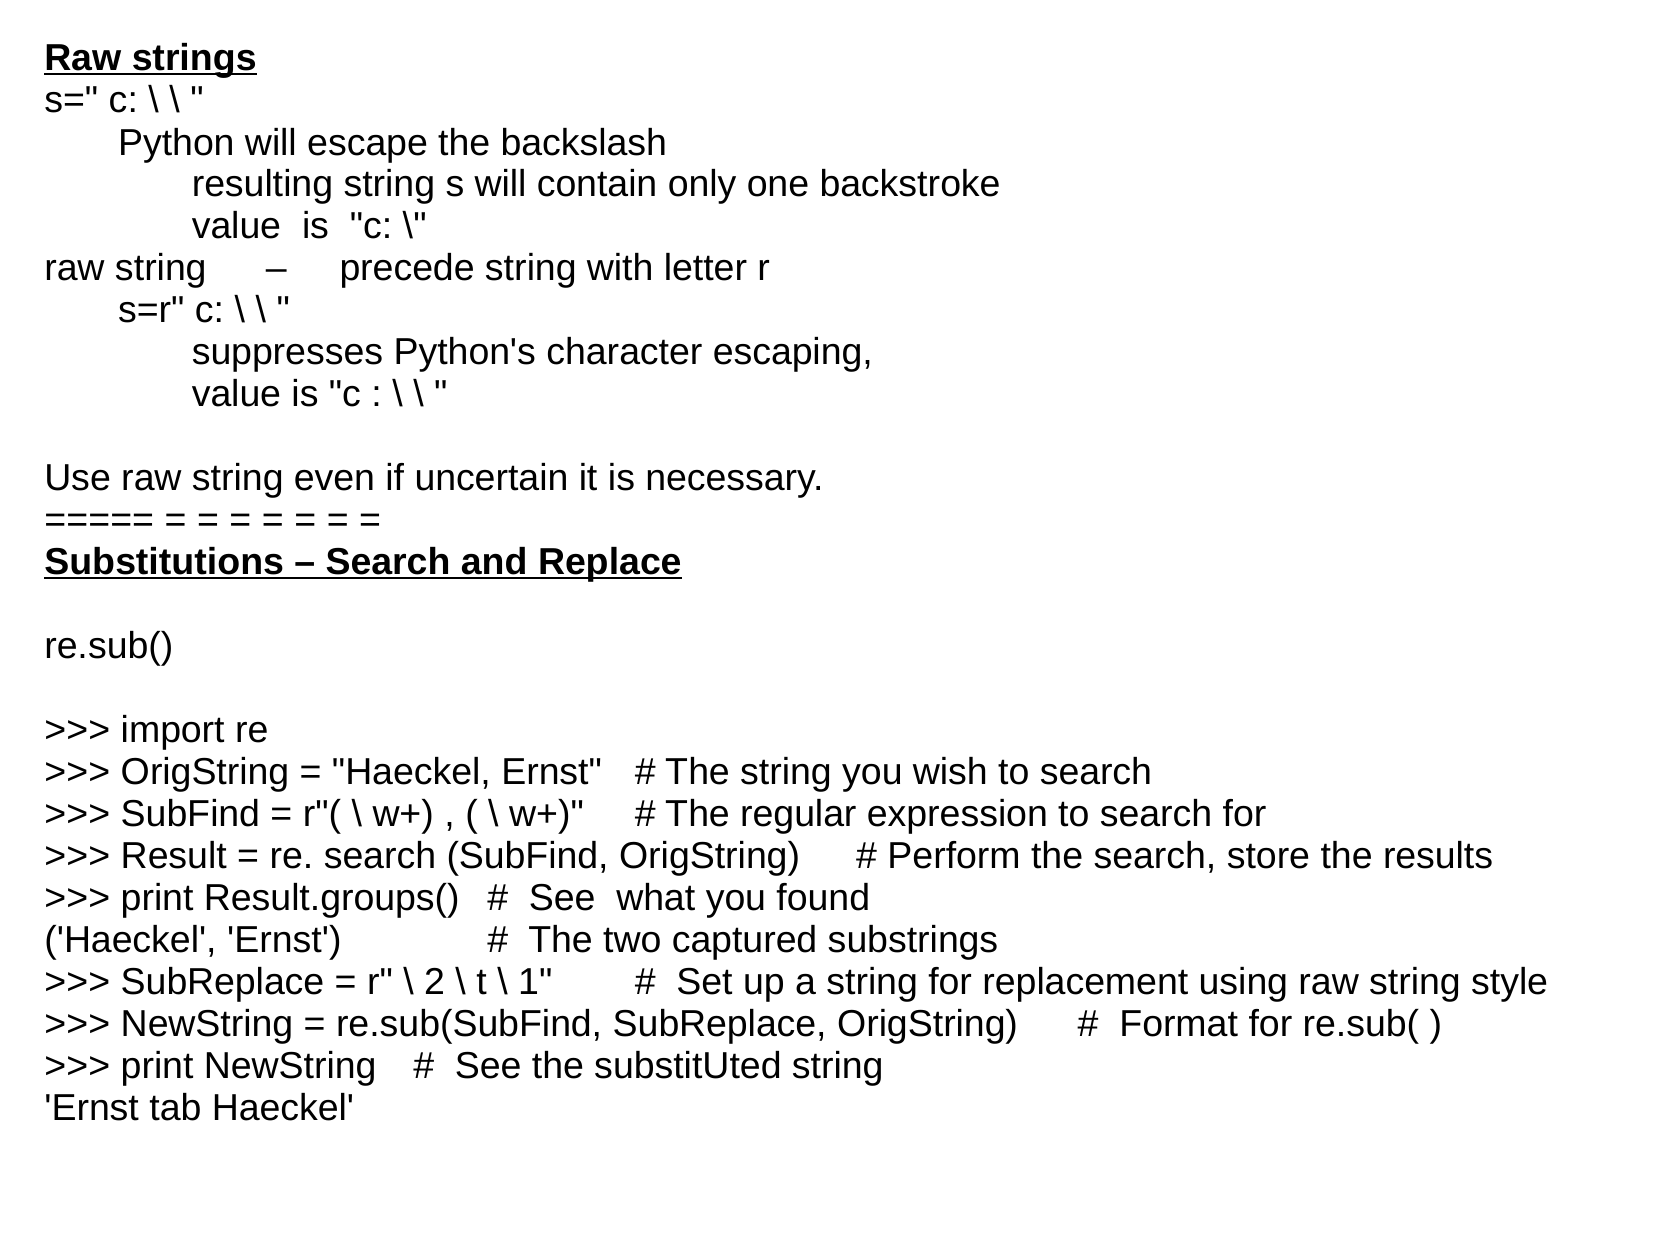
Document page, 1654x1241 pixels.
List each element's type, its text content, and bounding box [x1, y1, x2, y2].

text_box Raw strings s=" c: \ \ " Python will escape the backslash resulting string s will contain only one backstroke value is "c: \" raw string – precede string with letter r s=r" c: \ \ " suppresses Python's character escaping, value is "c : \ \ " Use raw string even if uncertain it is necessary. ===== = = = = = = = Substitutions – Search and Replace re.sub() >>> import re >>> OrigString = "Haeckel, Ernst" # The string you wish to search >>> SubFind = r"( \ w+) , ( \ w+)" # The regular expression to search for >>> Result = re. search (SubFind, OrigString) # Perform the search, store the results >>> print Result.groups() # See what you found ('Haeckel', 'Ernst') # The two captured substrings >>> SubReplace = r" \ 2 \ t \ 1" # Set up a string for replacement using raw string style >>> NewString = re.sub(SubFind, SubReplace, OrigString) # Format for re.sub( ) >>> print NewString # See the substitUted string 'Ernst tab Haeckel' [29, 29, 1576, 1221]
